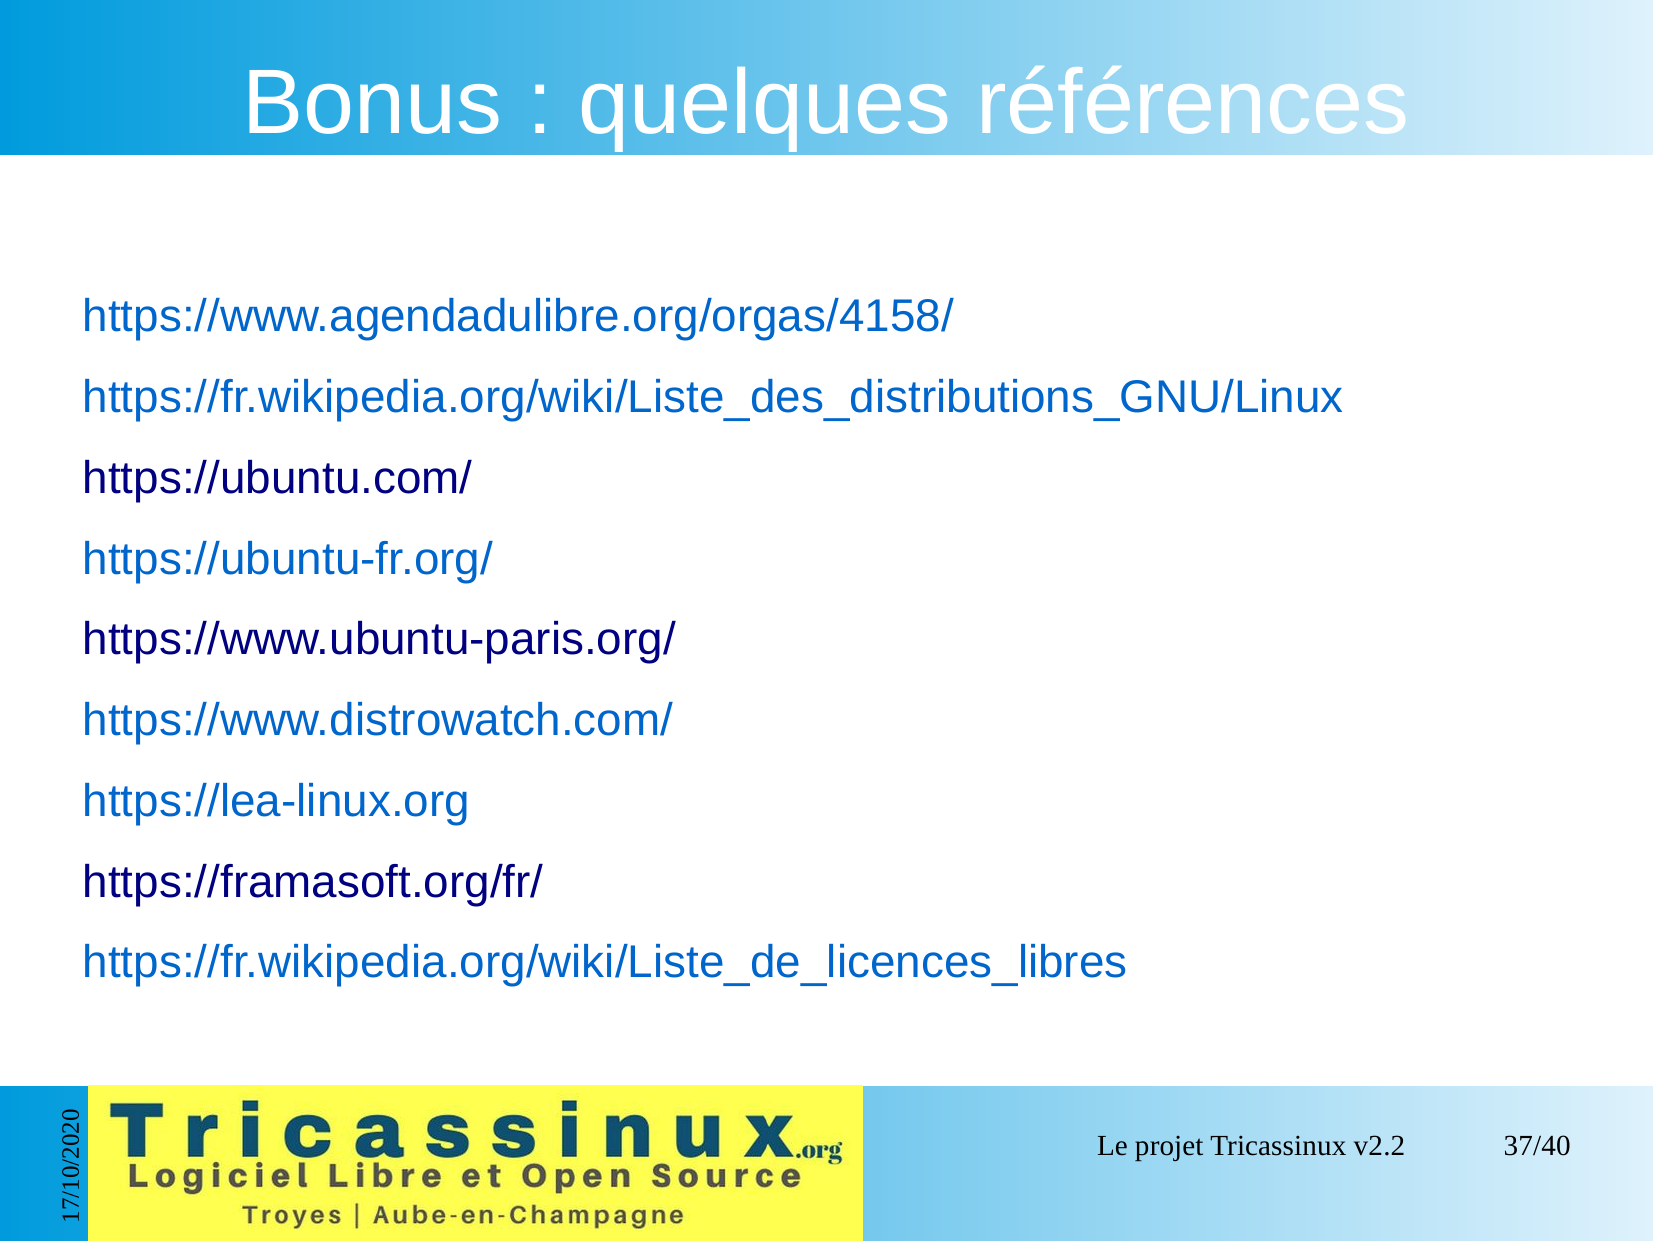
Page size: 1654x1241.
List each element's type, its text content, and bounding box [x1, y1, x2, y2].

list https://www.agendadulibre.org/orgas/4158/ https://fr.wikipedia.org/wiki/Liste_des_distributions_GNU/Linux https://ubuntu.com/ https://ubuntu-fr.org/ https://www.ubuntu-paris.org/ https://www.distrowatch.com/ https://lea-linux.org https://framasoft.org/fr/ https://fr.wikipedia.org/wiki/Liste_de_licences_libres [82, 290, 1571, 1010]
title Bonus : quelques références [82, 49, 1571, 155]
picture [89, 1085, 863, 1241]
